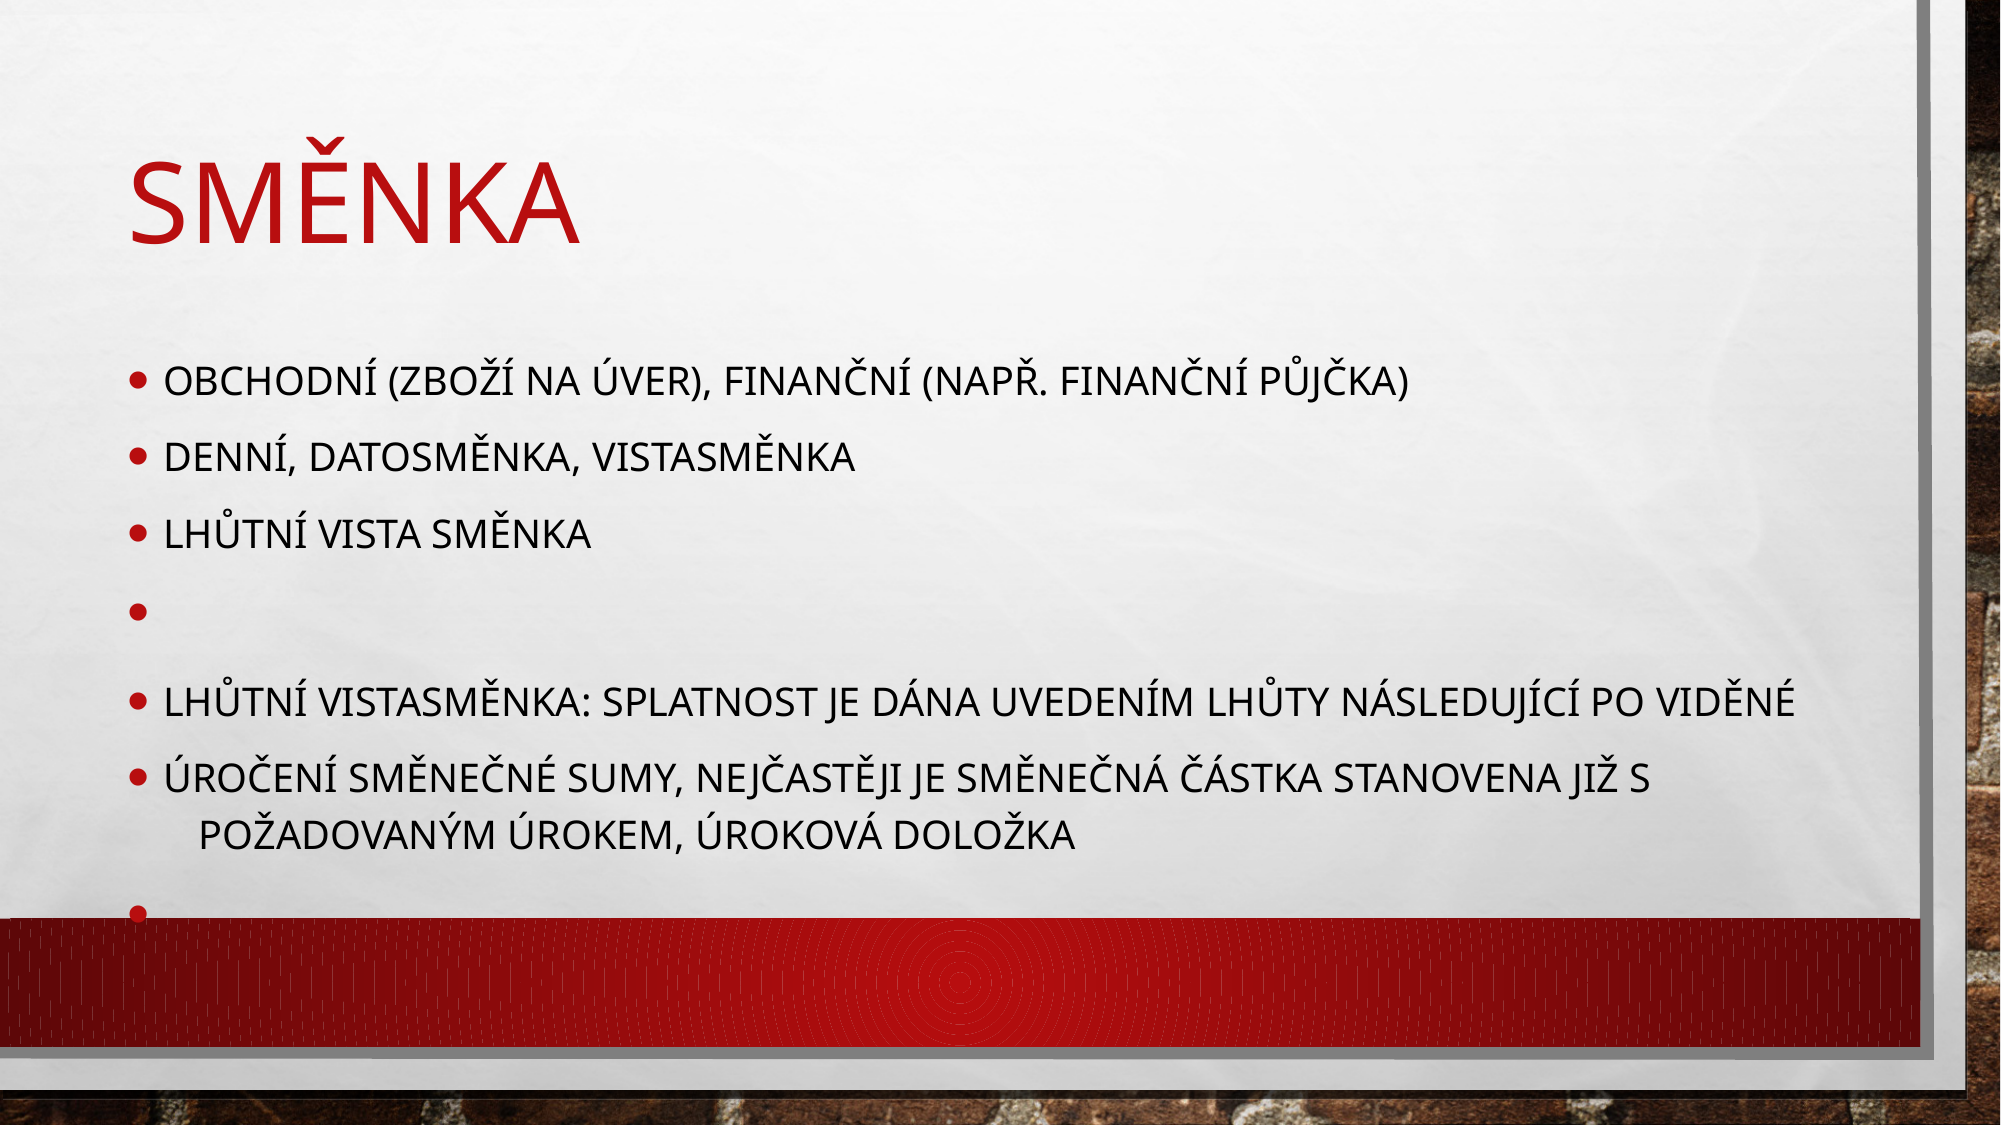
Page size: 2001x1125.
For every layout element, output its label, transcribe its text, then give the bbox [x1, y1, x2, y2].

list Obchodní (zboží na úver), finanční (např. finanční půjčka) Denní, datosměnka, vistasměnka Lhůtní vista směnka Lhůtní vistasměnka: splatnost je dána uvedením lhůty následující po viděné Úročení směnečné sumy, nejčastěji je směnečná částka stanovena již s požadovaným úrokem, úroková doložka [112, 338, 1818, 882]
title SMěnka [112, 112, 1819, 302]
